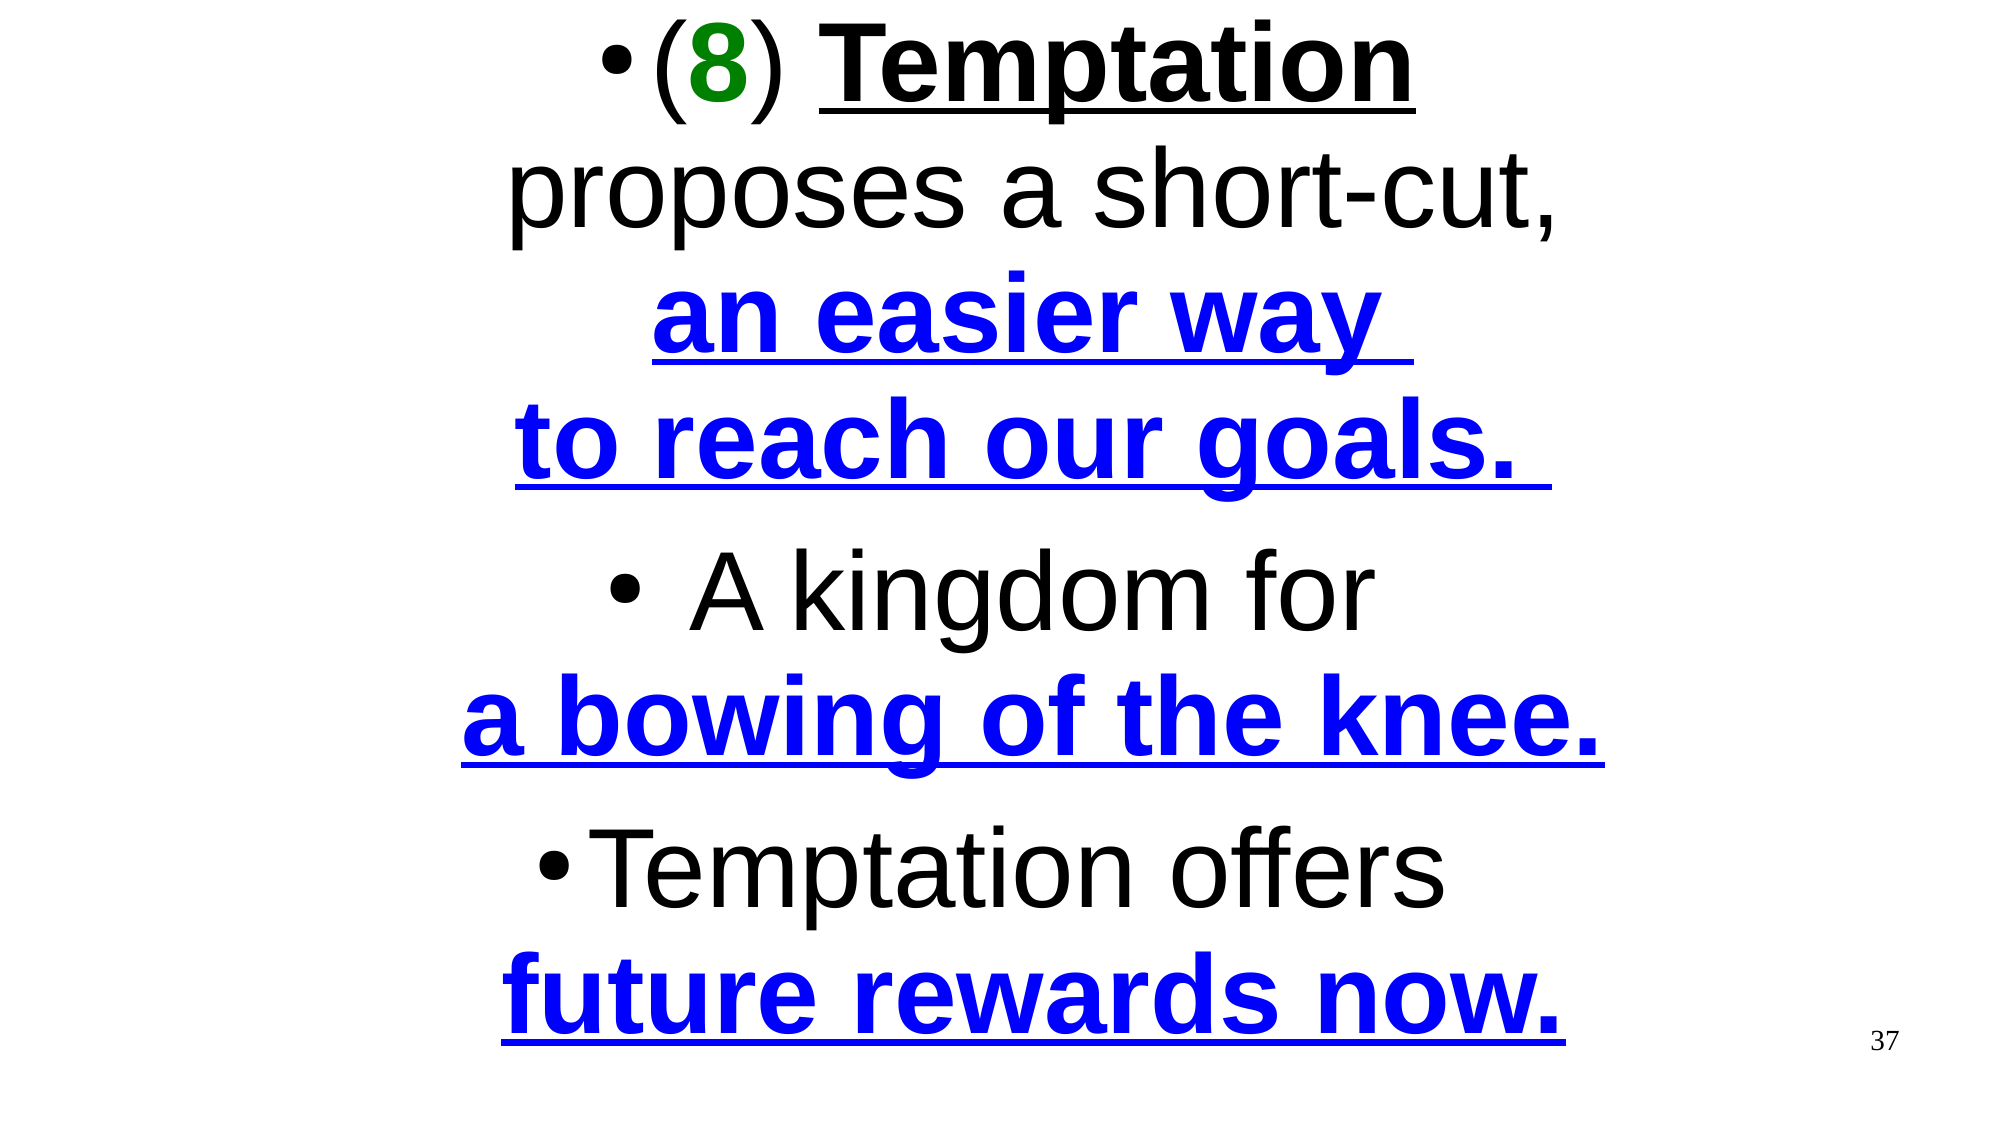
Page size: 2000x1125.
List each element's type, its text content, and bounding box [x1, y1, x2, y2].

list (8) Temptation proposes a short-cut, an easier way to reach our goals. A kingdom for a bowing of the knee. Temptation offers future rewards now. [0, 0, 1996, 1123]
